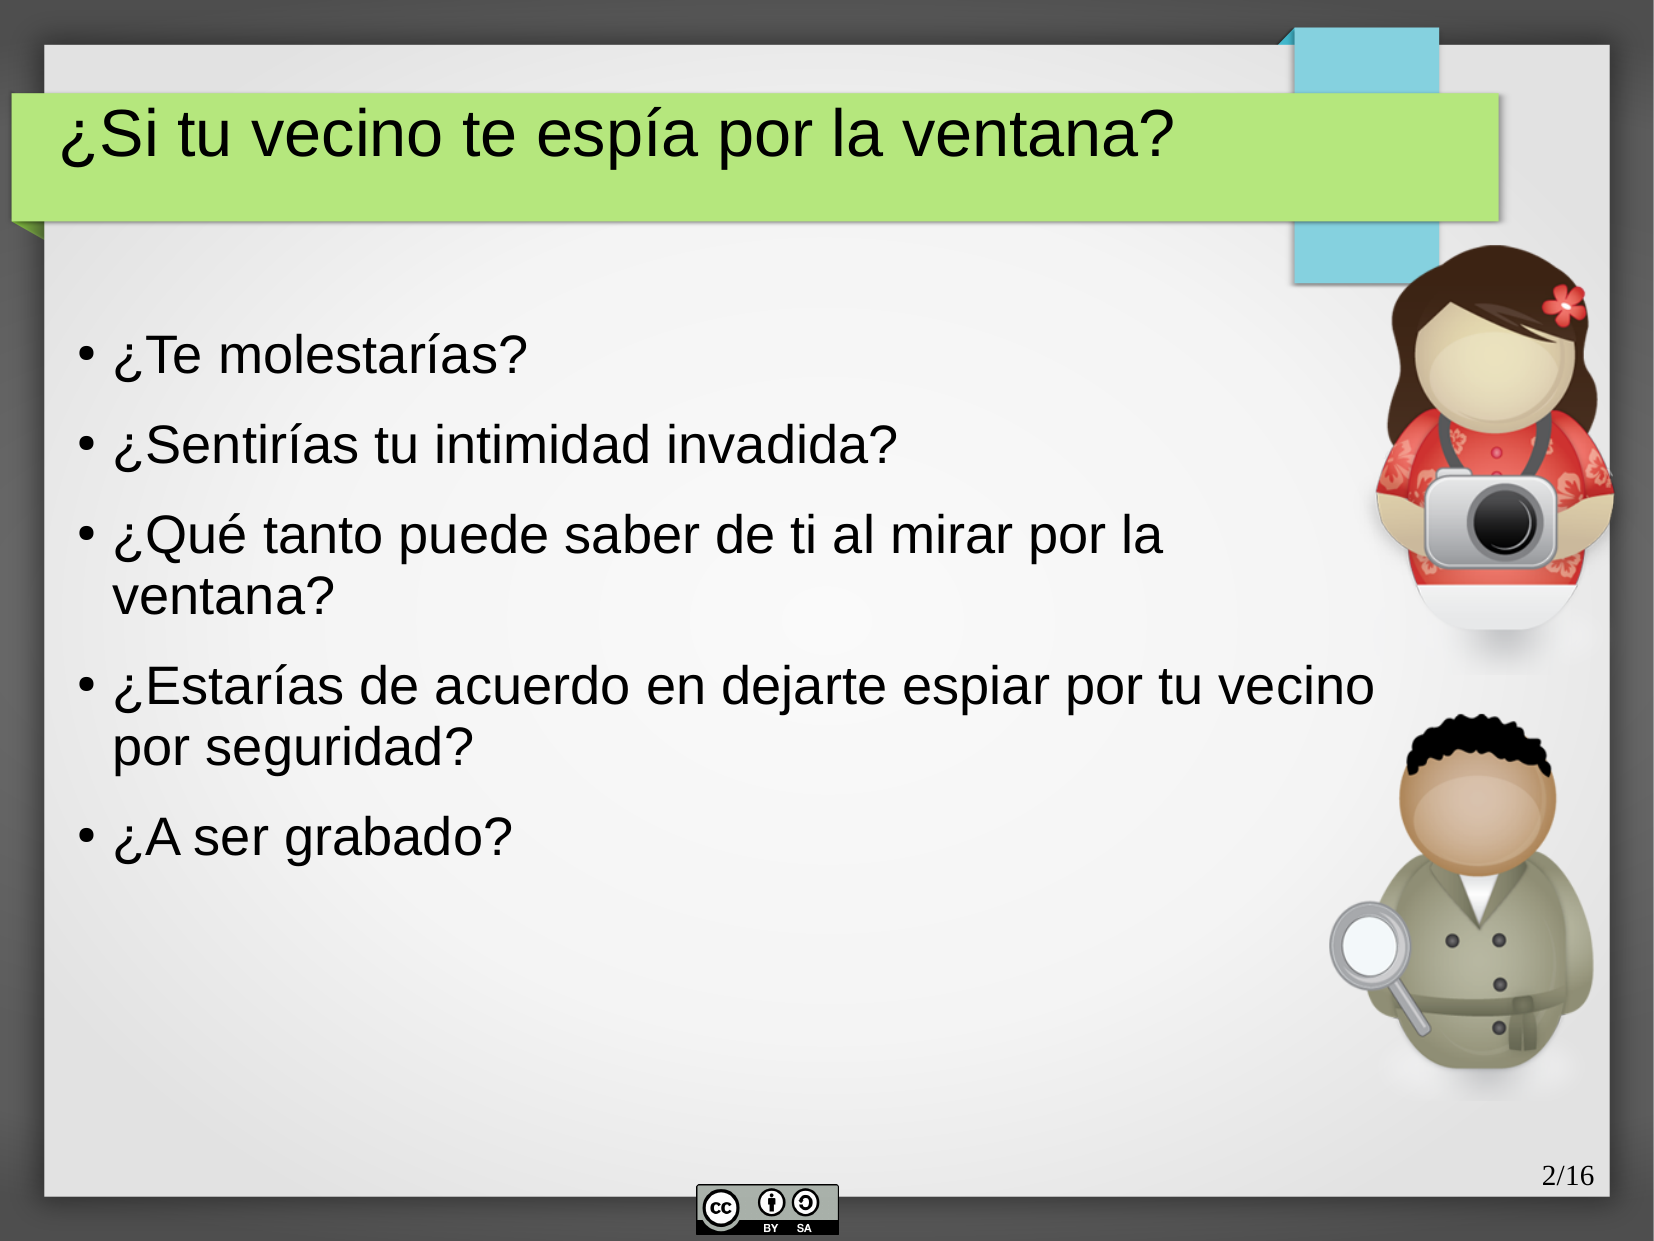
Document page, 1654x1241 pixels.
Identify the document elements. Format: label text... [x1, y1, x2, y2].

picture [0, 0, 1654, 1241]
list ¿Te molestarías? ¿Sentirías tu intimidad invadida? ¿Qué tanto puede saber de ti al mirar por la ventana? ¿Estarías de acuerdo en dejarte espiar por tu vecino por seguridad? ¿A ser grabado? [76, 324, 1400, 1093]
title ¿Si tu vecino te espía por la ventana? [59, 66, 1595, 200]
